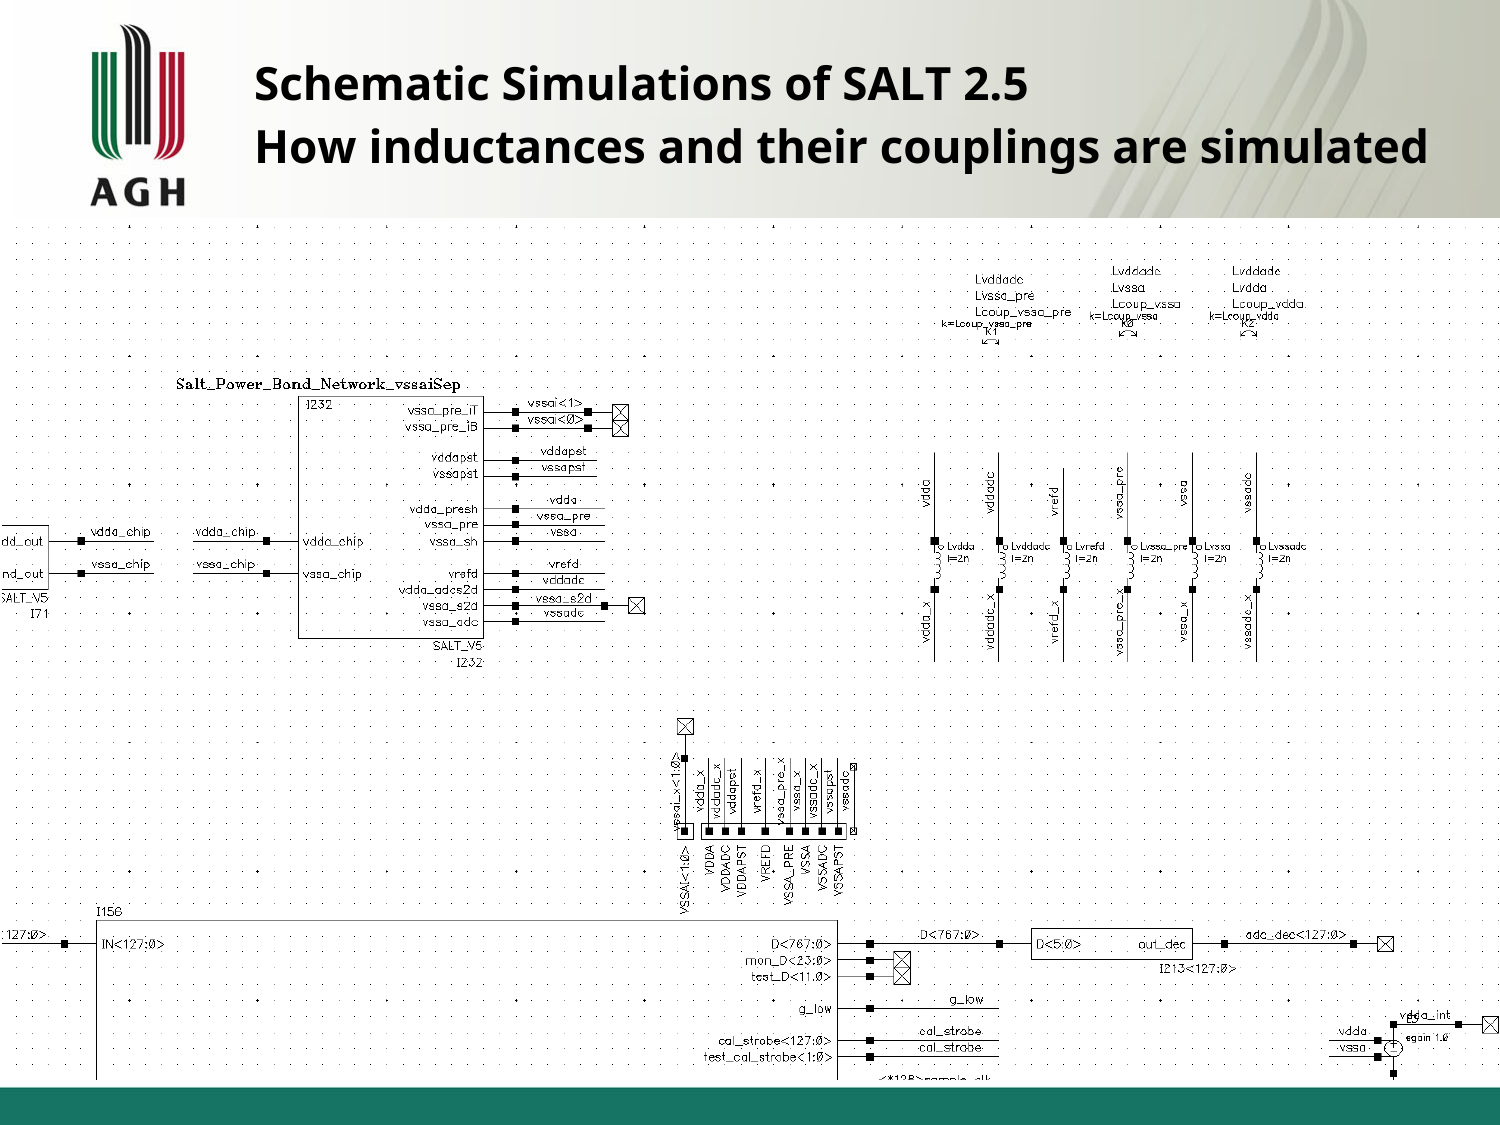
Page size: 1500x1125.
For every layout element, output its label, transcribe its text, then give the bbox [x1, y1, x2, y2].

picture [0, 0, 1500, 1125]
title Schematic Simulations of SALT 2.5 How inductances and their couplings are simulated [254, 34, 1489, 194]
